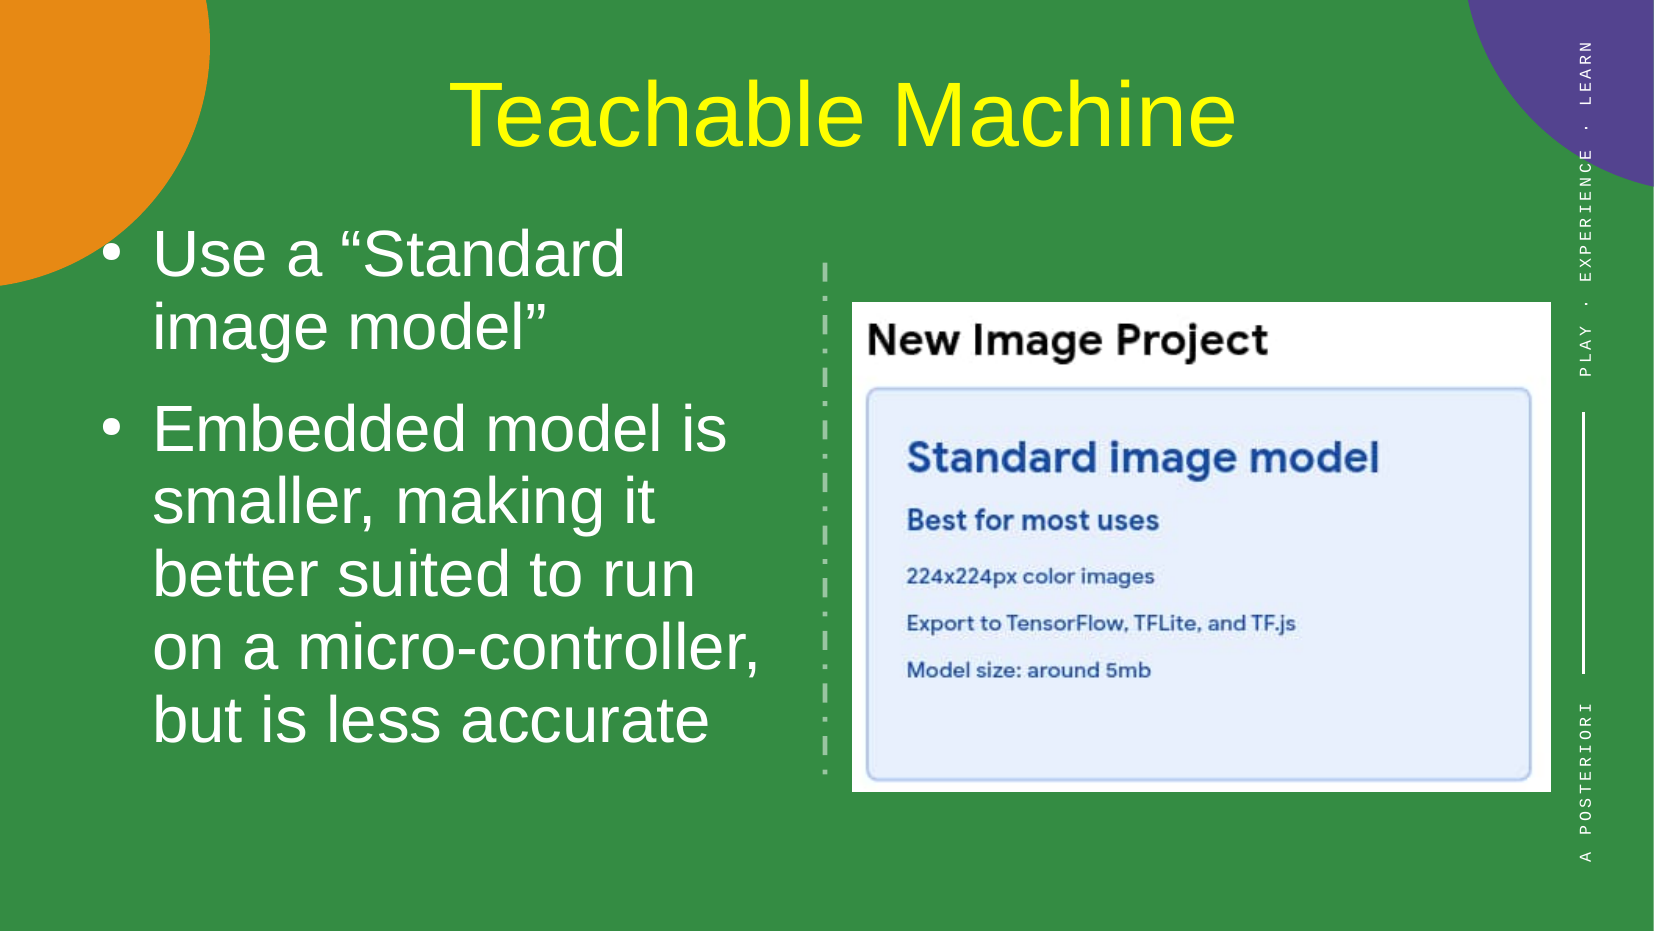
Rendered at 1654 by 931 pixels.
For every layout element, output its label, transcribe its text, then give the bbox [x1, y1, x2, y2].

title Teachable Machine [187, 37, 1501, 193]
list Use a “Standard image model” Embedded model is smaller, making it better suited to run on a micro-controller, but is less accurate [82, 217, 788, 758]
picture [852, 302, 1551, 792]
